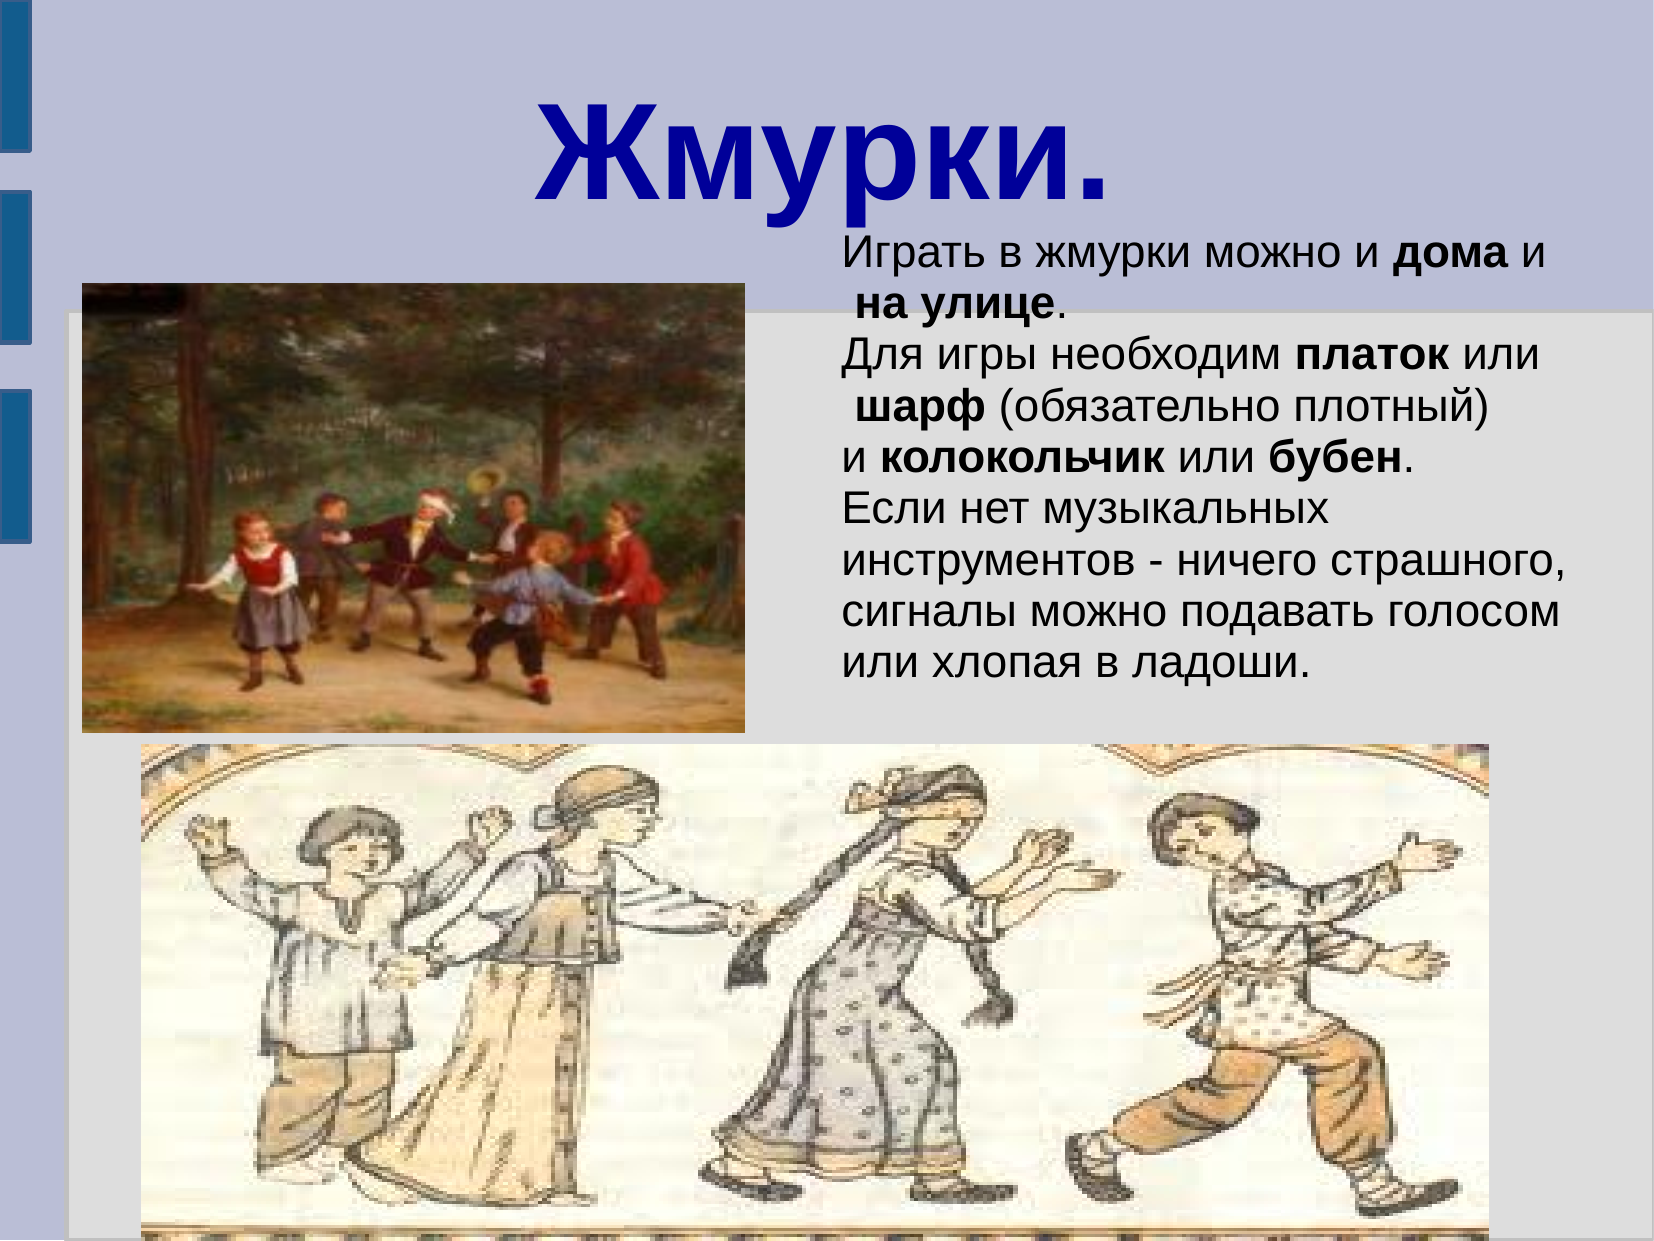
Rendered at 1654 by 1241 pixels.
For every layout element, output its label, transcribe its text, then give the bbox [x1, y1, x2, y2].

picture [82, 283, 745, 733]
picture [141, 744, 1489, 1241]
text_box Играть в жмурки можно и дома и на улице. Для игры необходим платок или шарф (обязательно плотный) и колокольчик или бубен. Если нет музыкальных инструментов - ничего страшного, сигналы можно подавать голосом или хлопая в ладоши. [826, 218, 1643, 703]
title Жмурки. [118, 40, 1531, 249]
